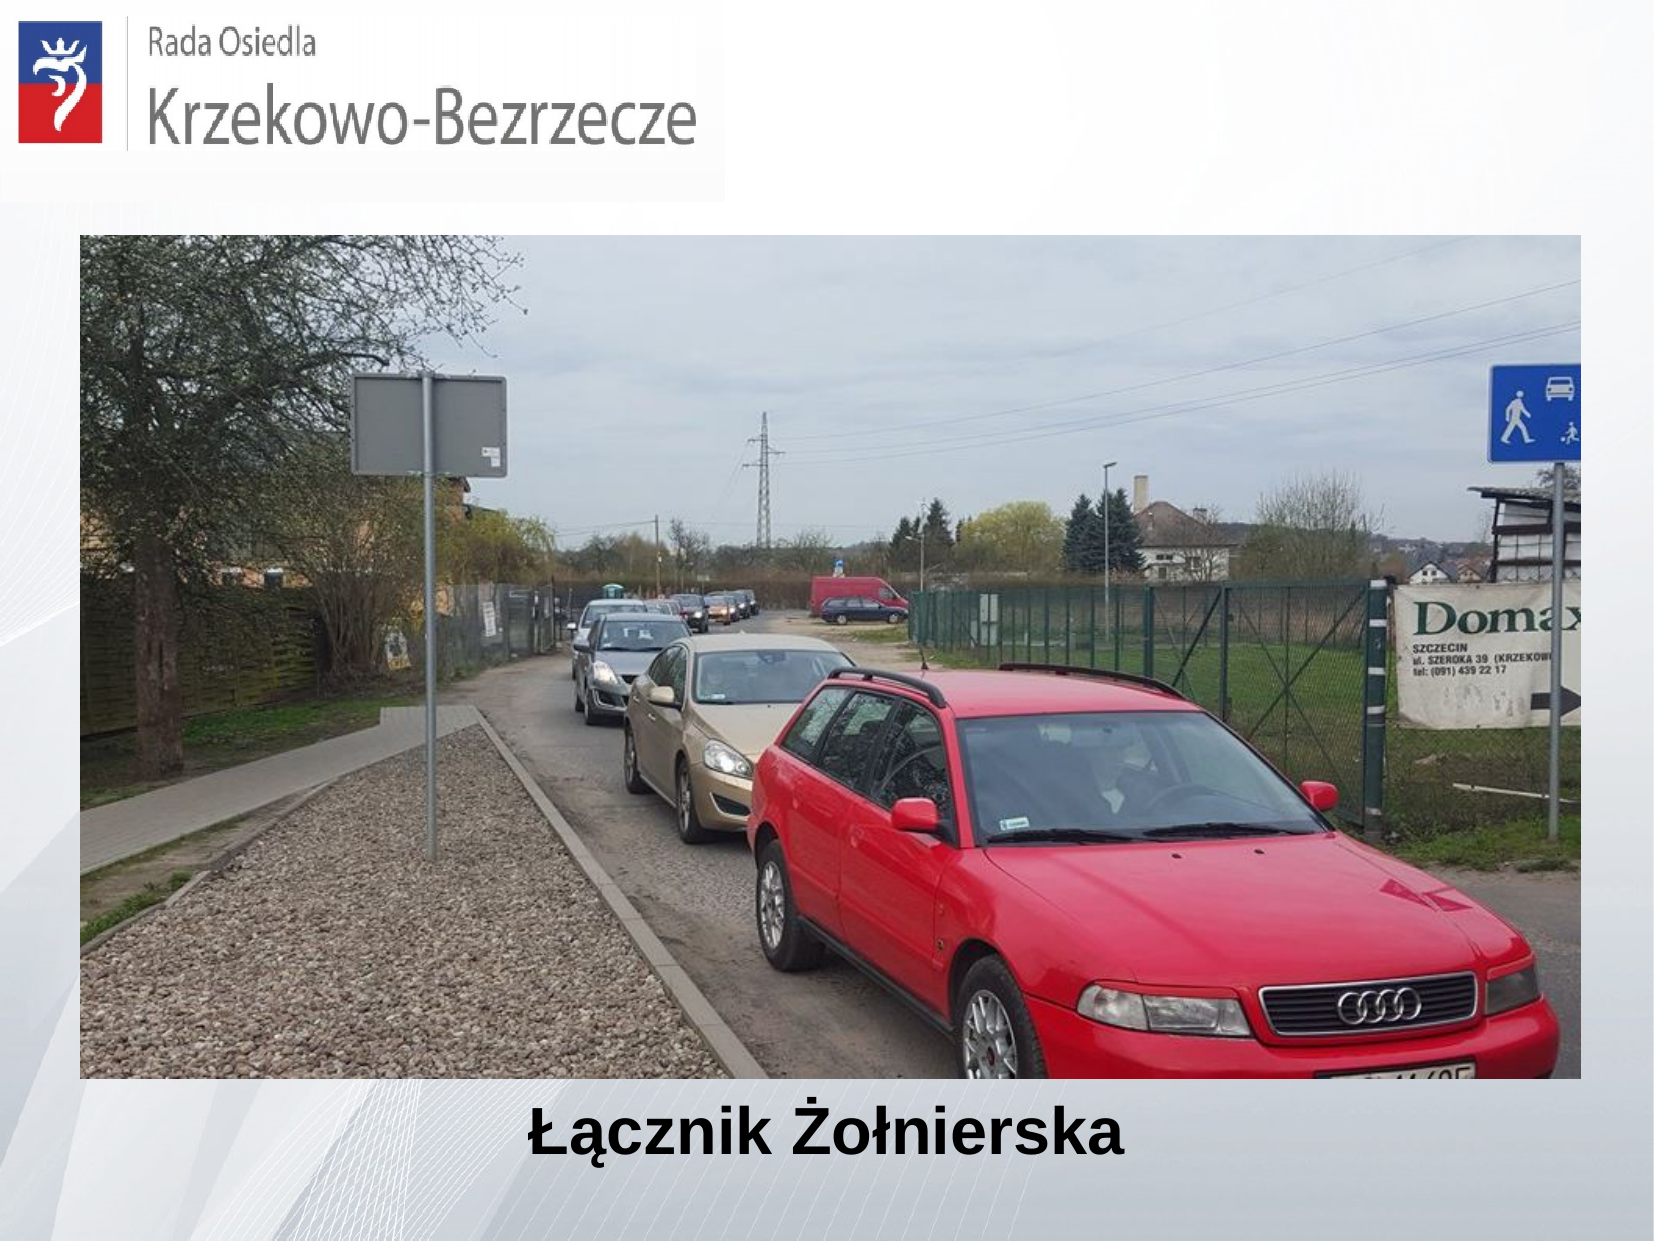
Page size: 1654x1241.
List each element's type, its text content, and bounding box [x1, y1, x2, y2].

title Łącznik Żołnierska [82, 1027, 1571, 1235]
picture [0, 0, 1654, 1241]
